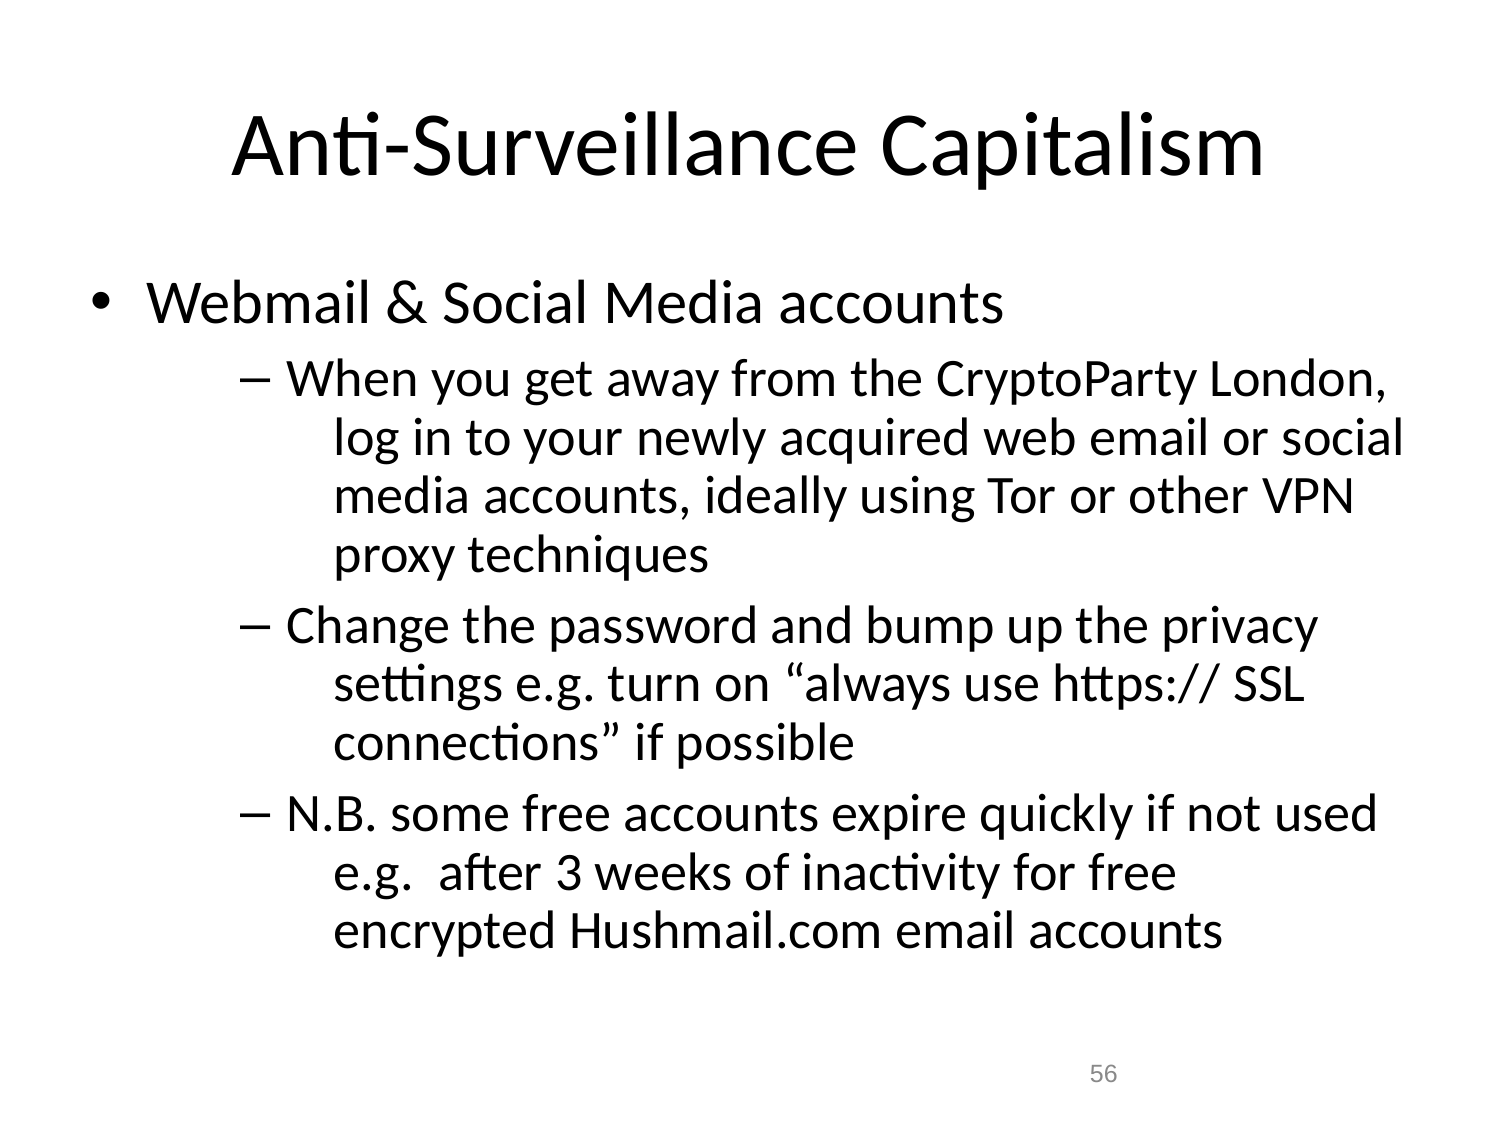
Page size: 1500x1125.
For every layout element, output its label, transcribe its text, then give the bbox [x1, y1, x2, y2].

text_box 41 [1074, 1042, 1426, 1103]
title Anti-Surveillance Capitalism [75, 45, 1426, 233]
list Webmail & Social Media accounts When you get away from the CryptoParty London, log in to your newly acquired web email or social media accounts, ideally using Tor or other VPN proxy techniques Change the password and bump up the privacy settings e.g. turn on “always use https:// SSL connections” if possible N.B. some free accounts expire quickly if not used e.g. after 3 weeks of inactivity for free encrypted Hushmail.com email accounts [75, 262, 1426, 1005]
